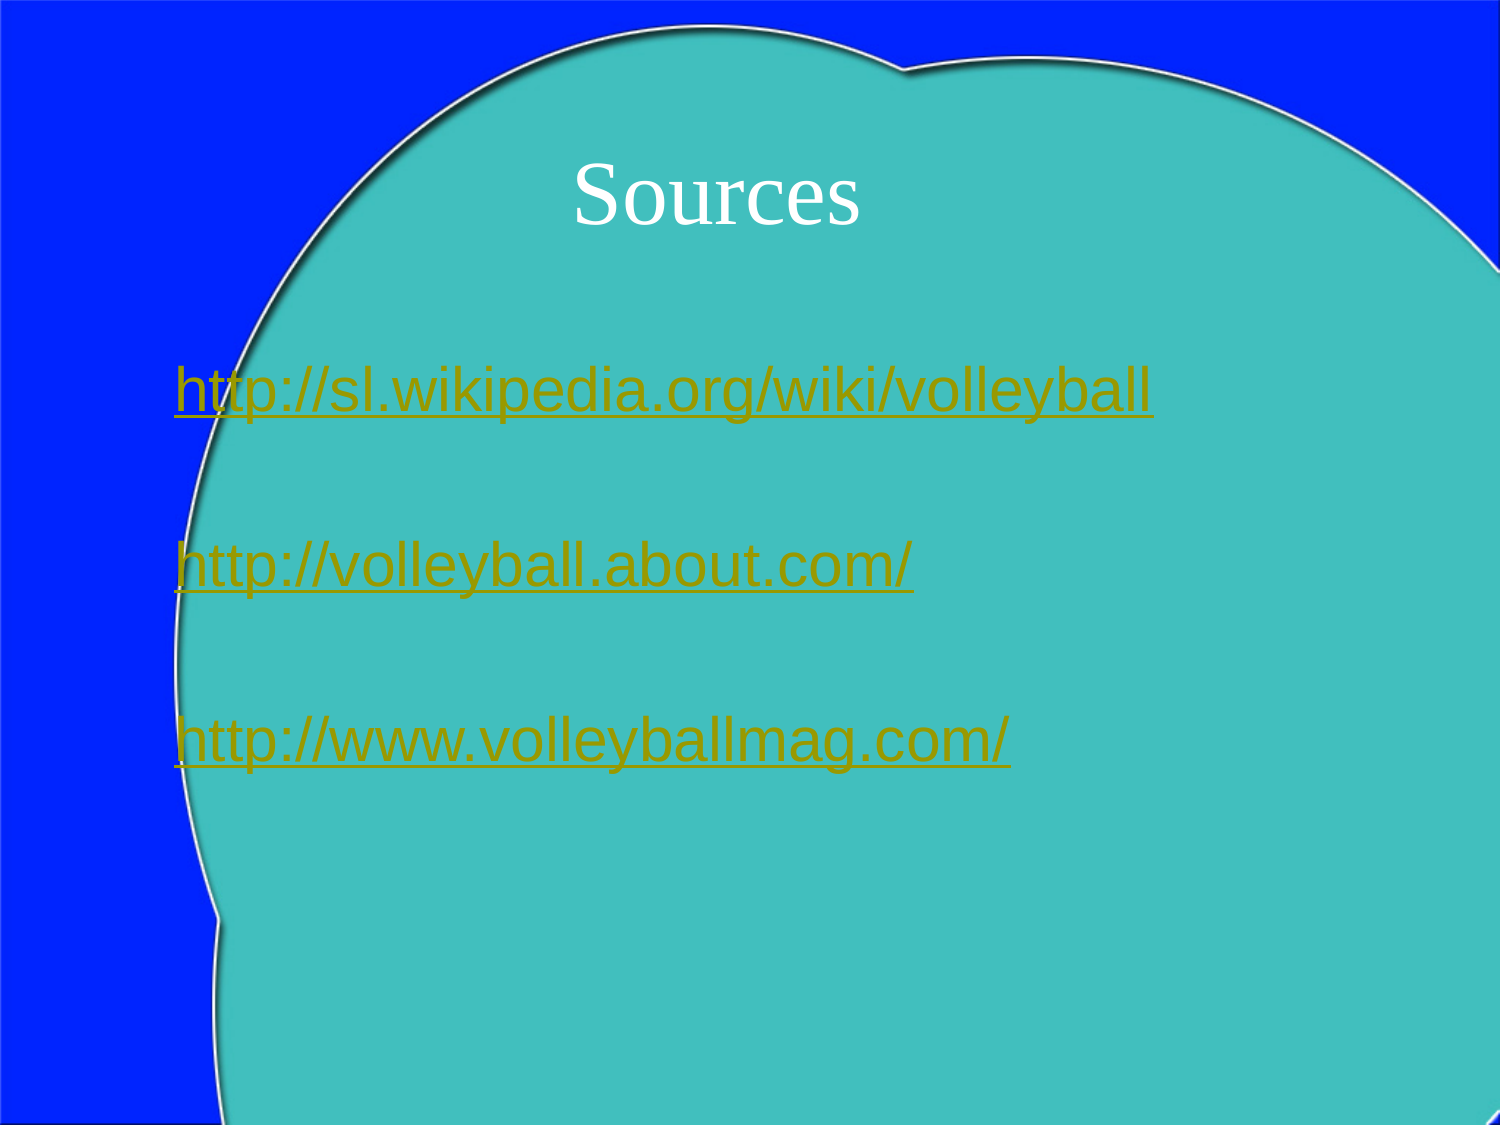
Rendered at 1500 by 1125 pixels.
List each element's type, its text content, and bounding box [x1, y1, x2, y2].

picture [0, 0, 1500, 1125]
subtitle Sources http://sl.wikipedia.org/wiki/volleyball http://volleyball.about.com/ http://www.volleyballmag.com/ [159, 125, 1275, 965]
